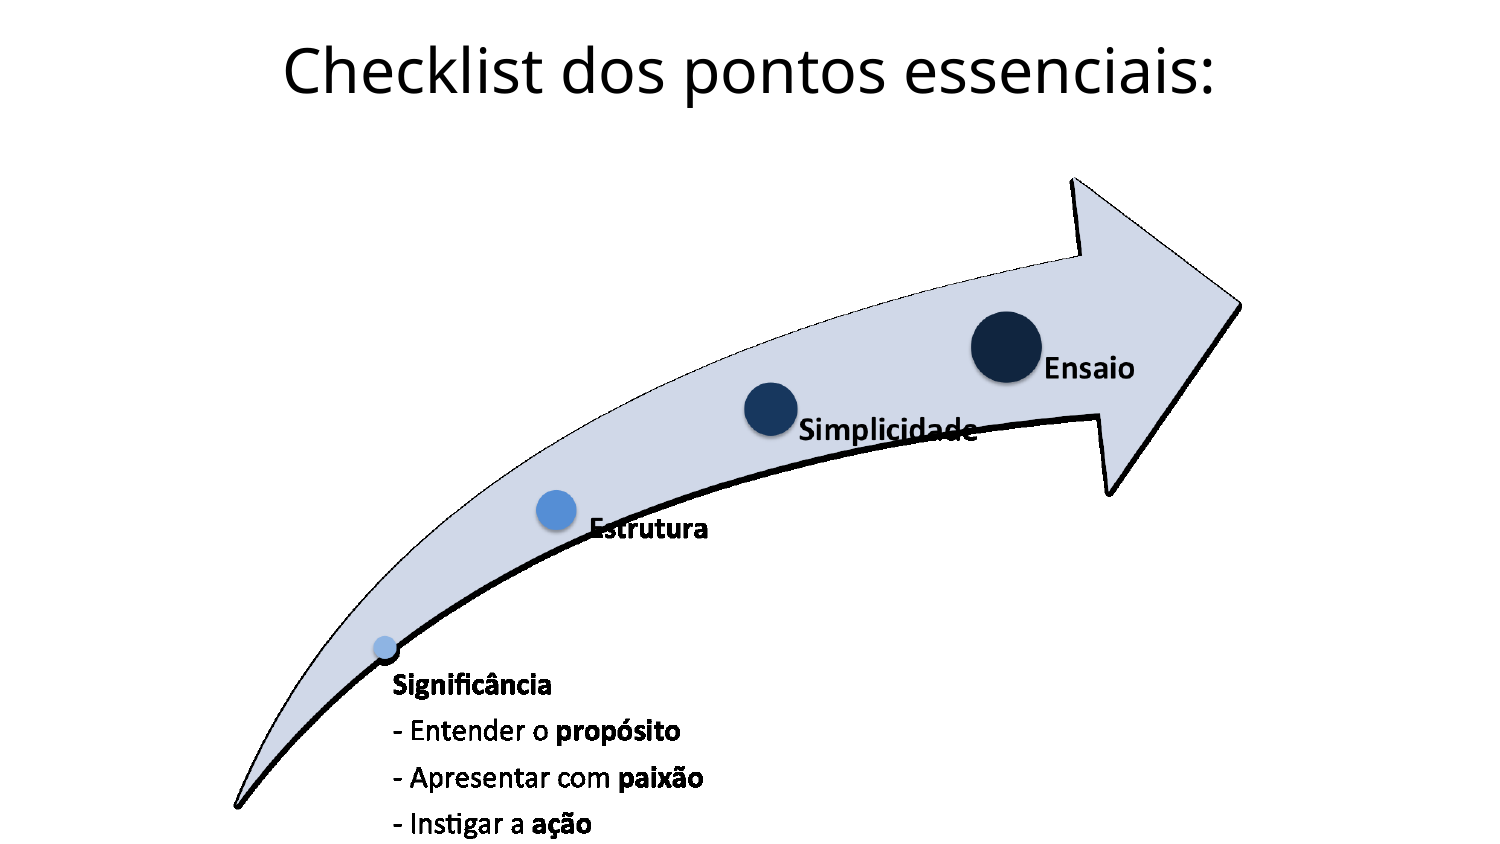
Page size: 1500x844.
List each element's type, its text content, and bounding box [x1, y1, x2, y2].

picture [231, 151, 1244, 844]
list Checklist dos pontos essenciais: [267, 18, 1252, 118]
